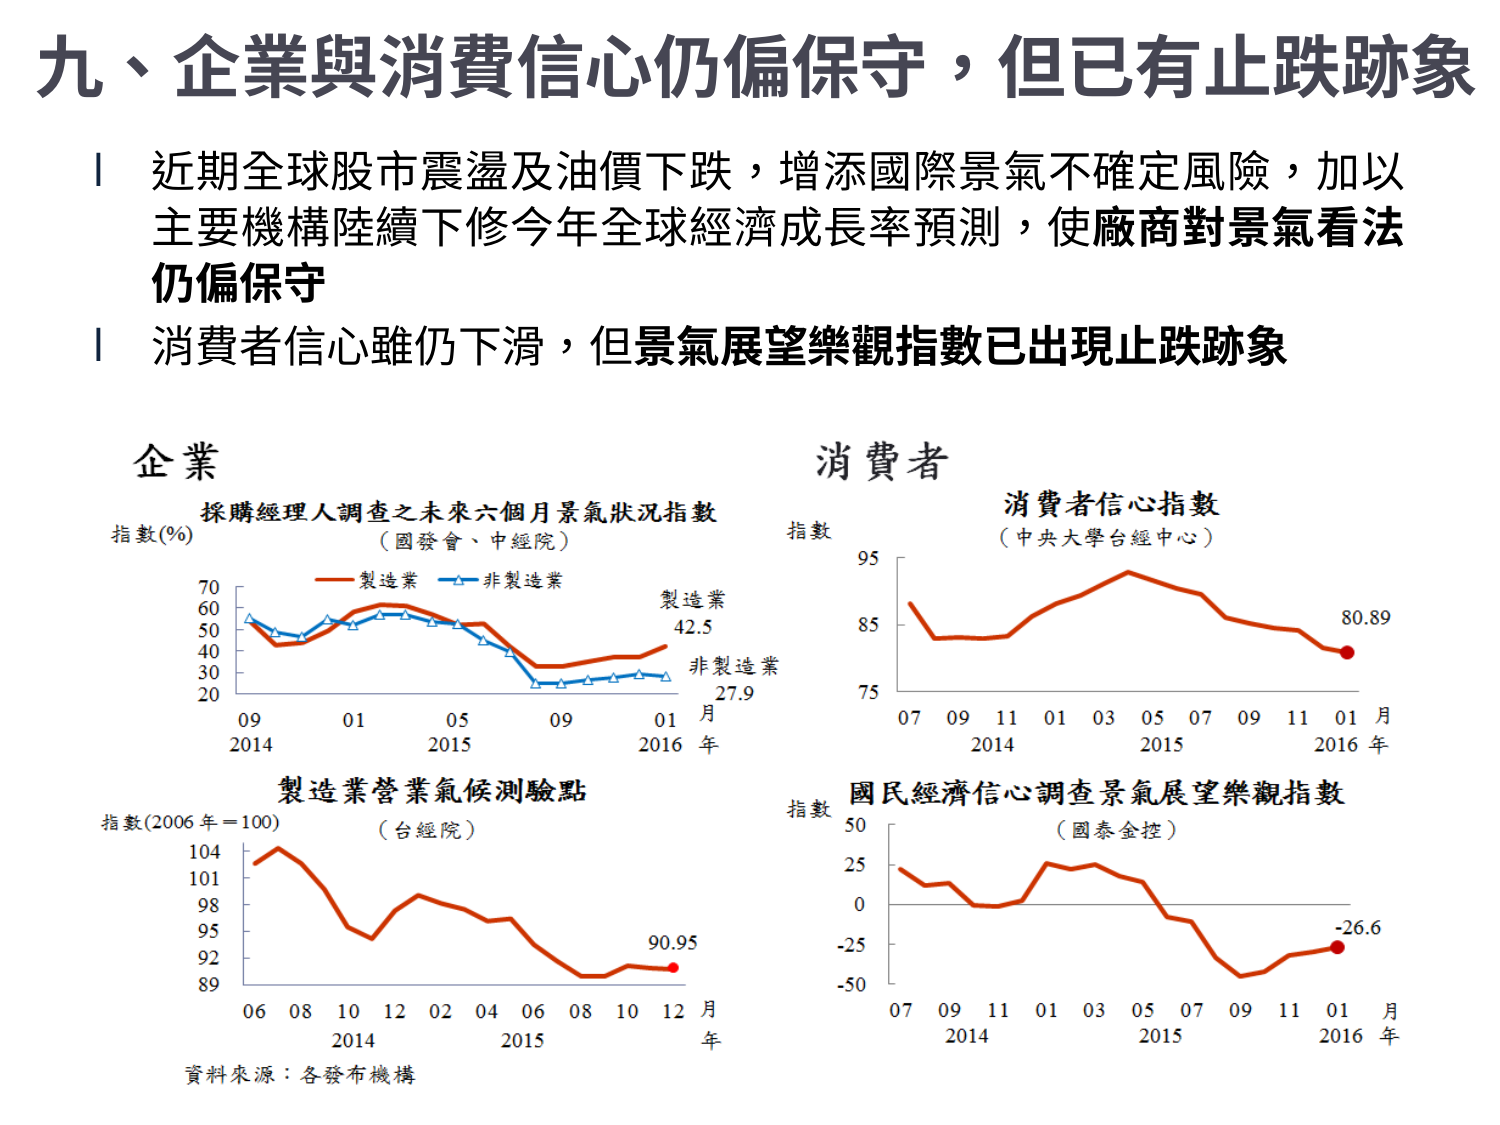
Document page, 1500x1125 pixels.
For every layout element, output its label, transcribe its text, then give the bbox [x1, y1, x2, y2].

title 九、企業與消費信心仍偏保守，但已有止跌跡象 [20, 0, 1500, 131]
picture [70, 423, 1441, 1087]
text_box 近期全球股市震盪及油價下跌，增添國際景氣不確定風險，加以主要機構陸續下修今年全球經濟成長率預測，使廠商對景氣看法仍偏保守 消費者信心雖仍下滑，但景氣展望樂觀指數已出現止跌跡象 [50, 131, 1433, 381]
